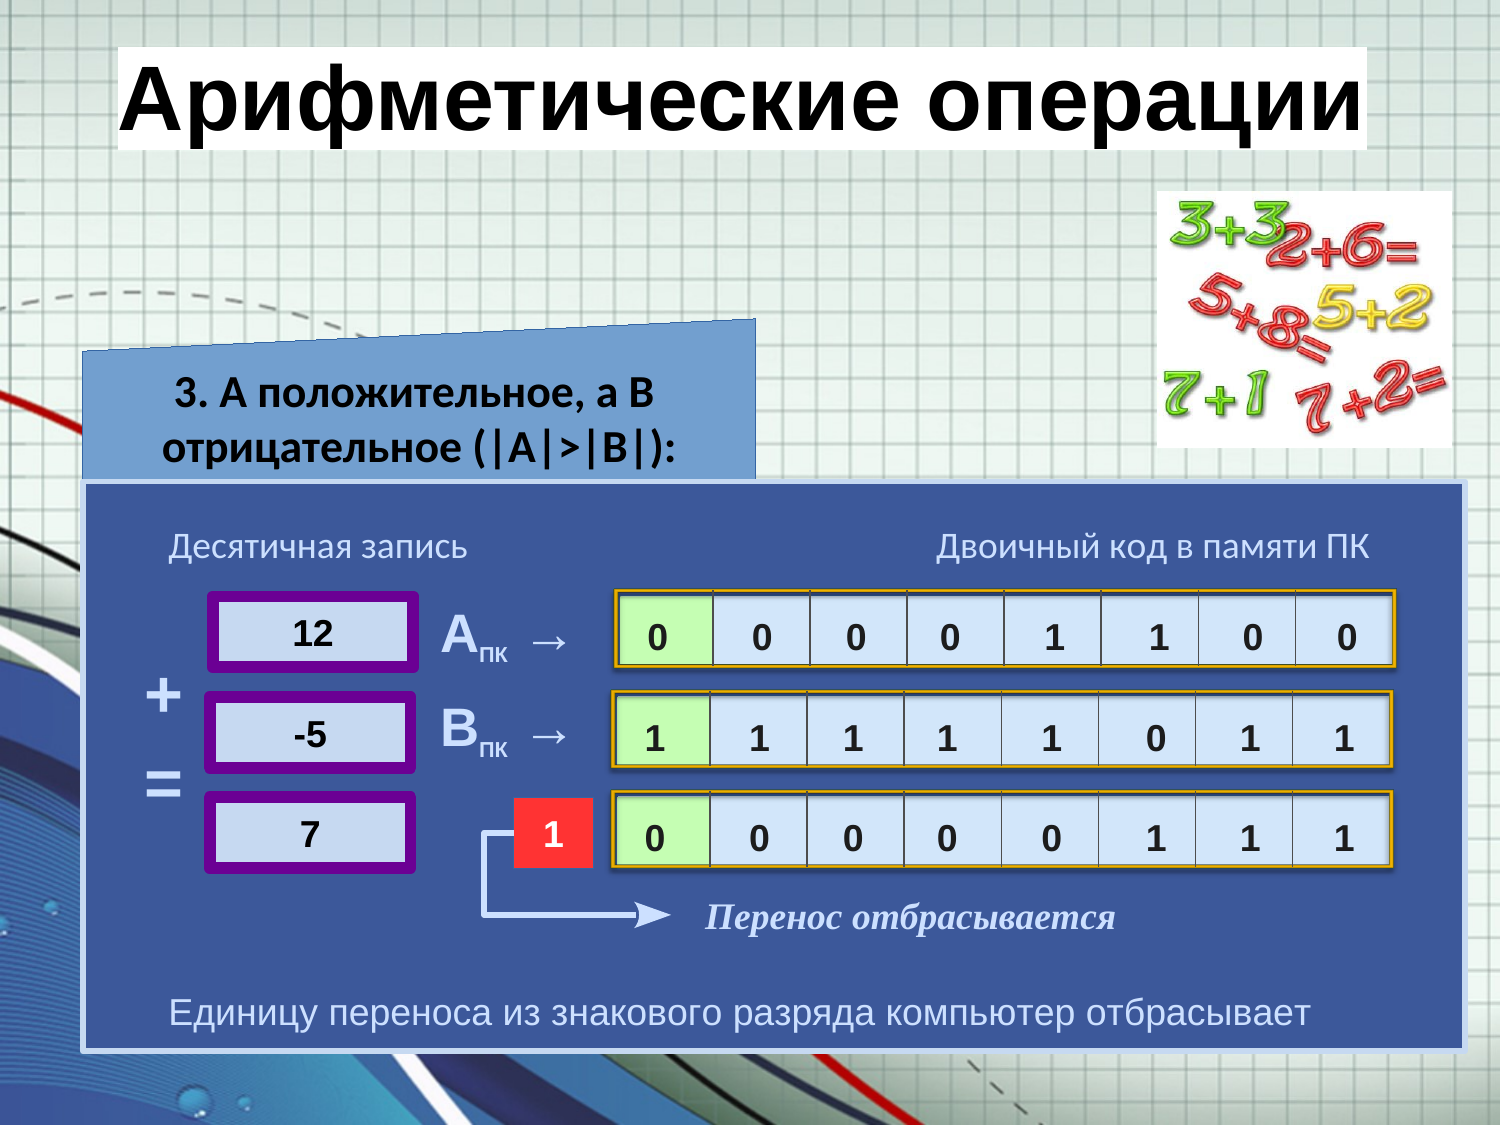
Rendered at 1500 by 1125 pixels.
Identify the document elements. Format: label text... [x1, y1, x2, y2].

text_box 0 0 0 0 0 1 1 1 [629, 806, 1372, 867]
title Арифметические операции [103, 30, 1397, 172]
text_box + [129, 643, 210, 732]
text_box = [129, 732, 210, 828]
text_box Единицу переноса из знакового разряда компьютер отбрасывает [153, 980, 1406, 1045]
text_box Перенос отбрасывается [671, 885, 1158, 945]
text_box 7 [209, 797, 411, 869]
text_box 12 [212, 596, 414, 668]
text_box 1 1 1 1 1 0 1 1 [629, 705, 1372, 767]
text_box [82, 481, 1465, 1052]
text_box Двоичный код в памяти ПК [921, 513, 1394, 619]
text_box 1 [513, 797, 594, 869]
text_box 0 0 0 0 1 1 0 0 [632, 605, 1375, 666]
text_box Десятичная запись [153, 513, 497, 585]
text_box АПК → [425, 590, 603, 675]
text_box ВПК → [425, 685, 603, 770]
picture [0, 0, 1500, 1125]
text_box 3. А положительное, а В отрицательное (|А|>|В|): [82, 318, 756, 479]
text_box -5 [210, 696, 411, 768]
